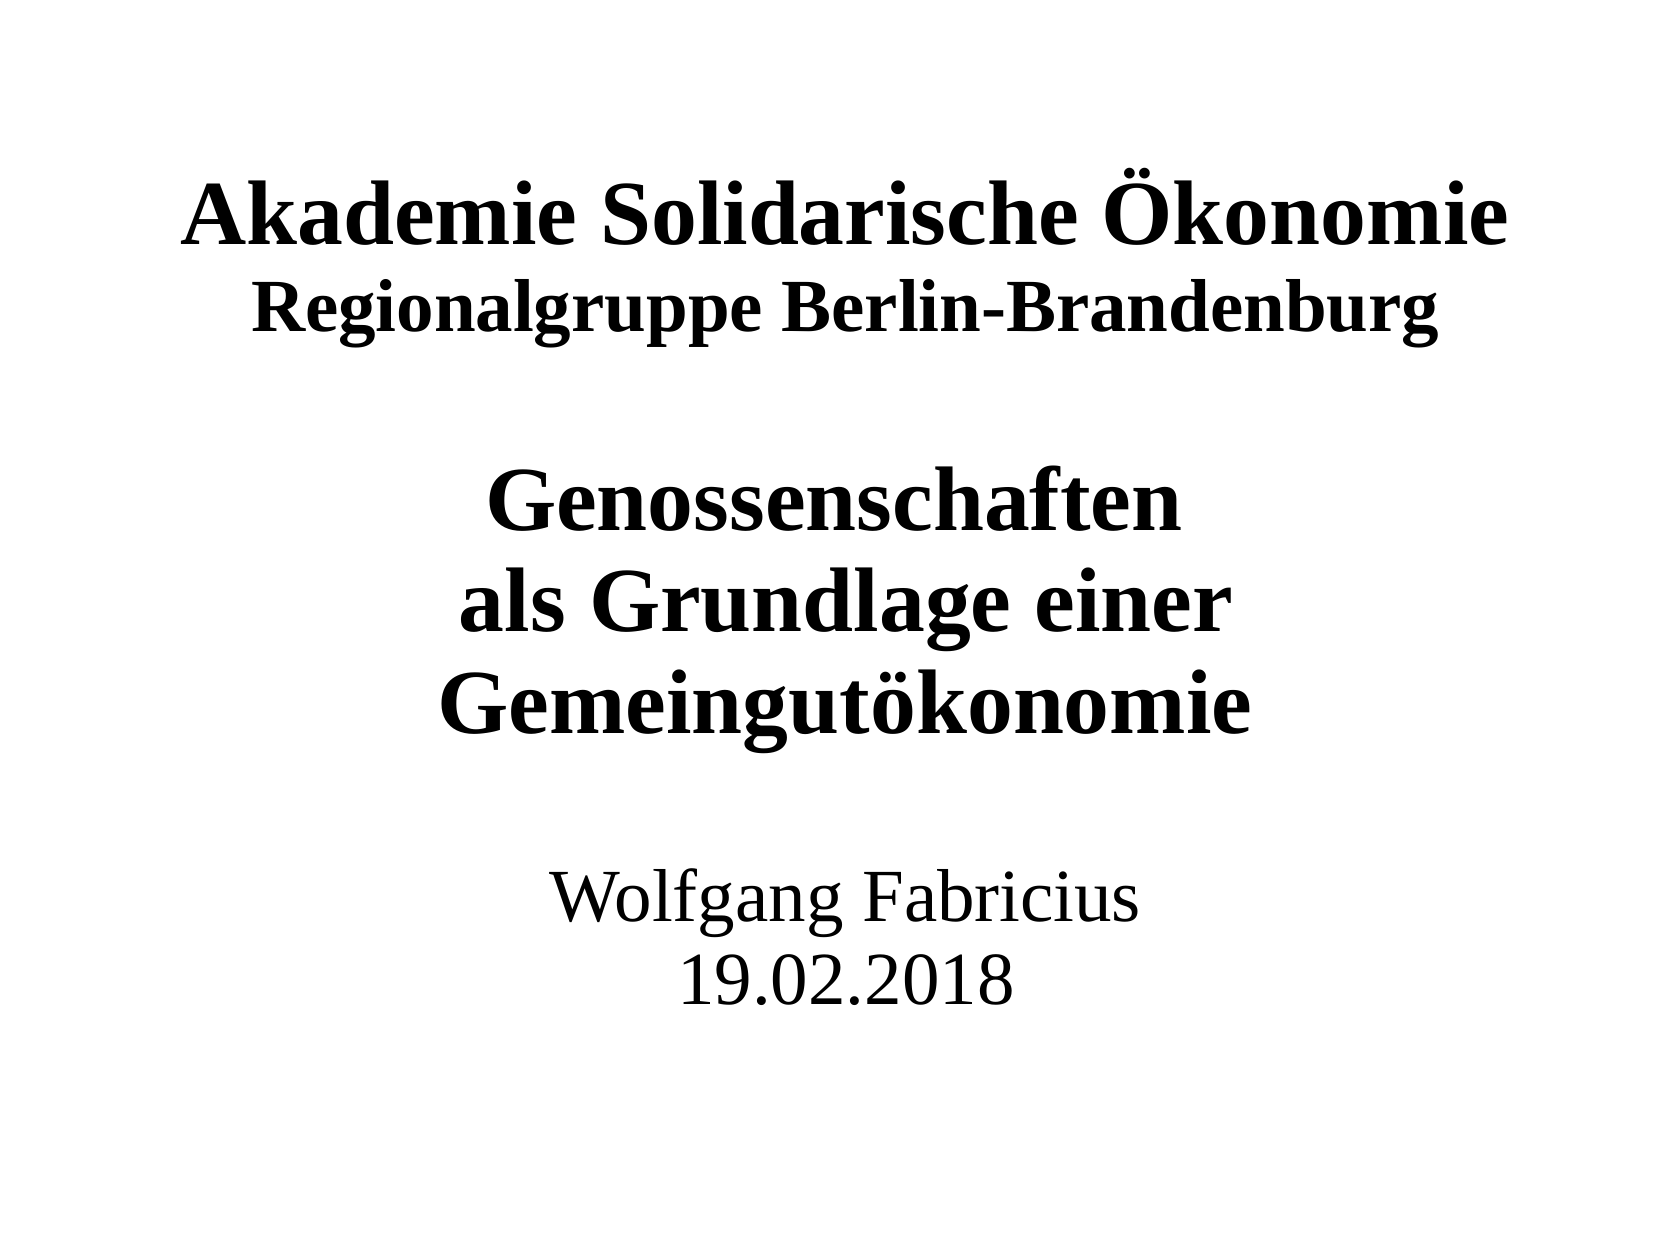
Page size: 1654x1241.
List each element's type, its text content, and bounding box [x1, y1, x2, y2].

text_box Akademie Solidarische Ökonomie Regionalgruppe Berlin-Brandenburg Genossenschaften als Grundlage einer Gemeingutökonomie Wolfgang Fabricius 19.02.2018 [165, 155, 1536, 1130]
